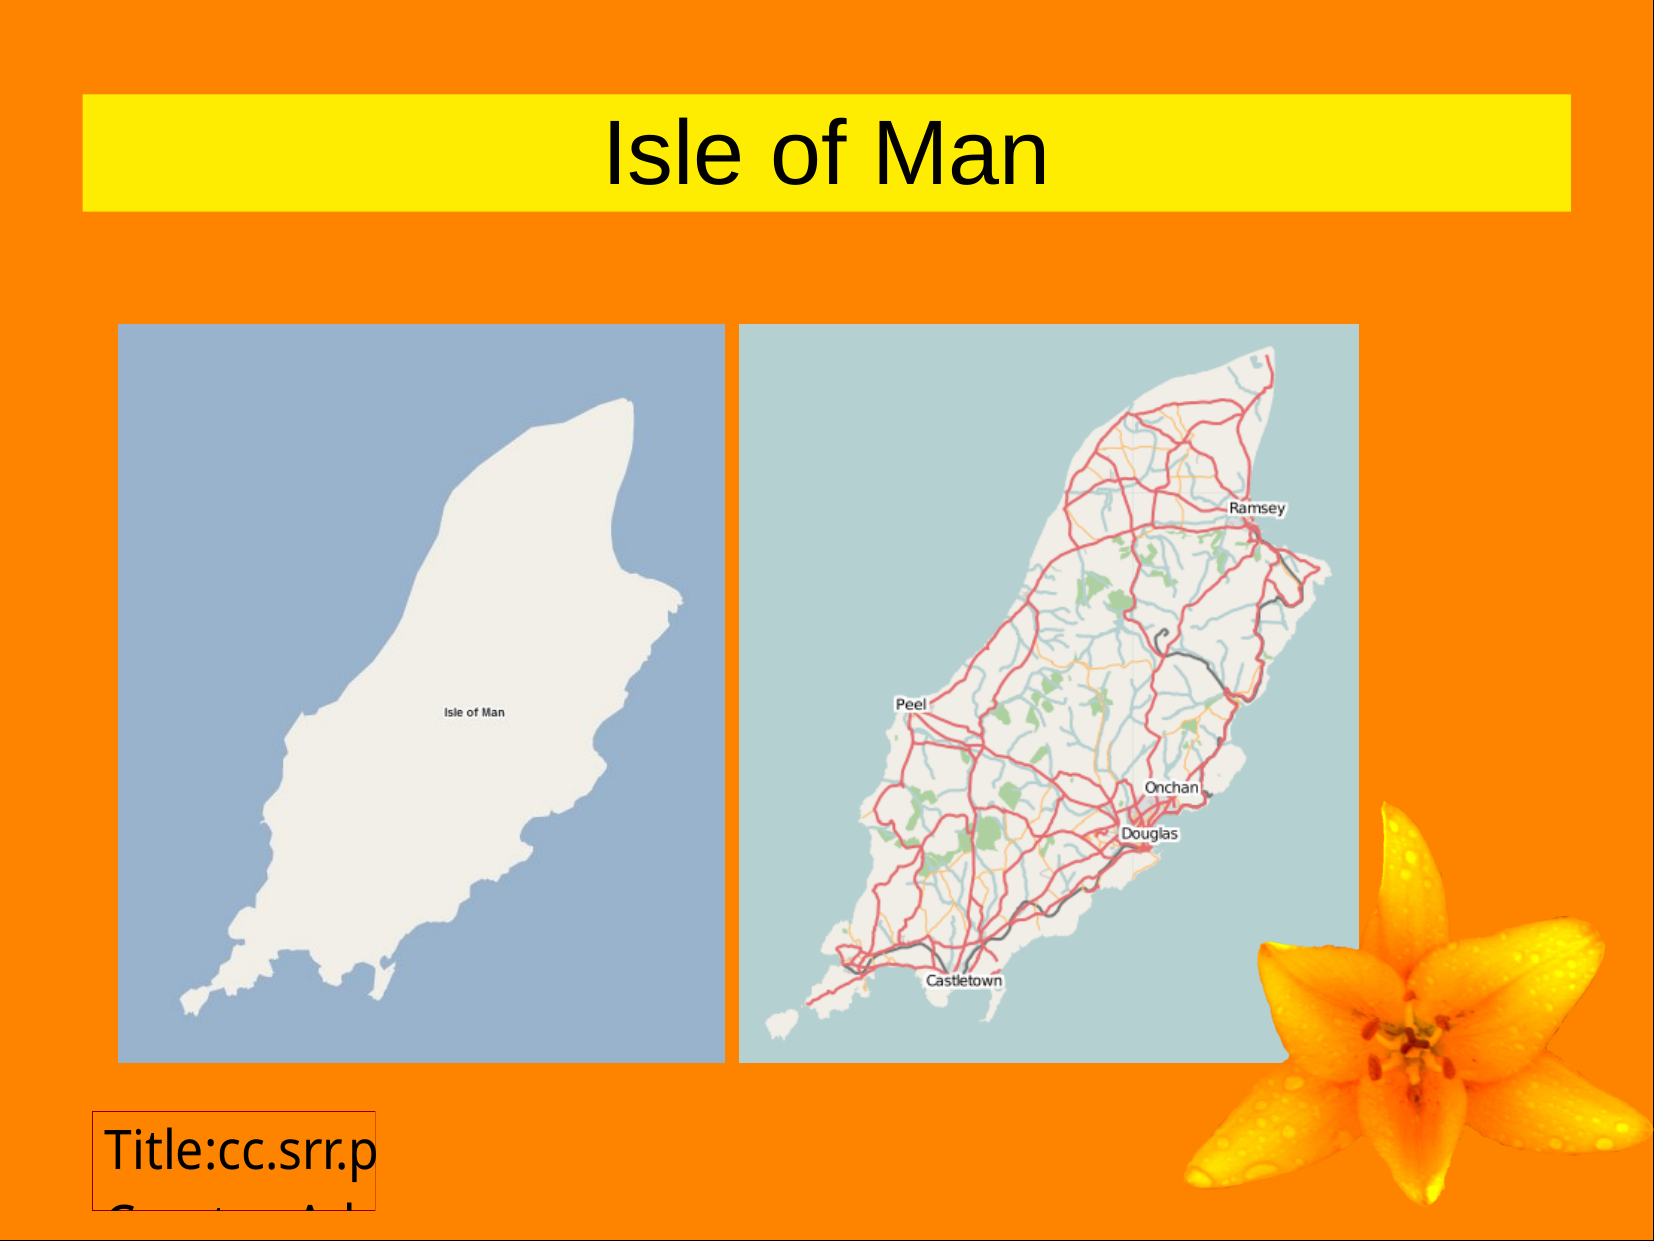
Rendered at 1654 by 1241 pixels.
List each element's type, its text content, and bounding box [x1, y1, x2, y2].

text_box Isle of Man [82, 94, 1571, 212]
picture [118, 324, 725, 1063]
picture [739, 324, 1654, 1241]
picture [88, 1108, 376, 1211]
text_box [0, 0, 1654, 1241]
